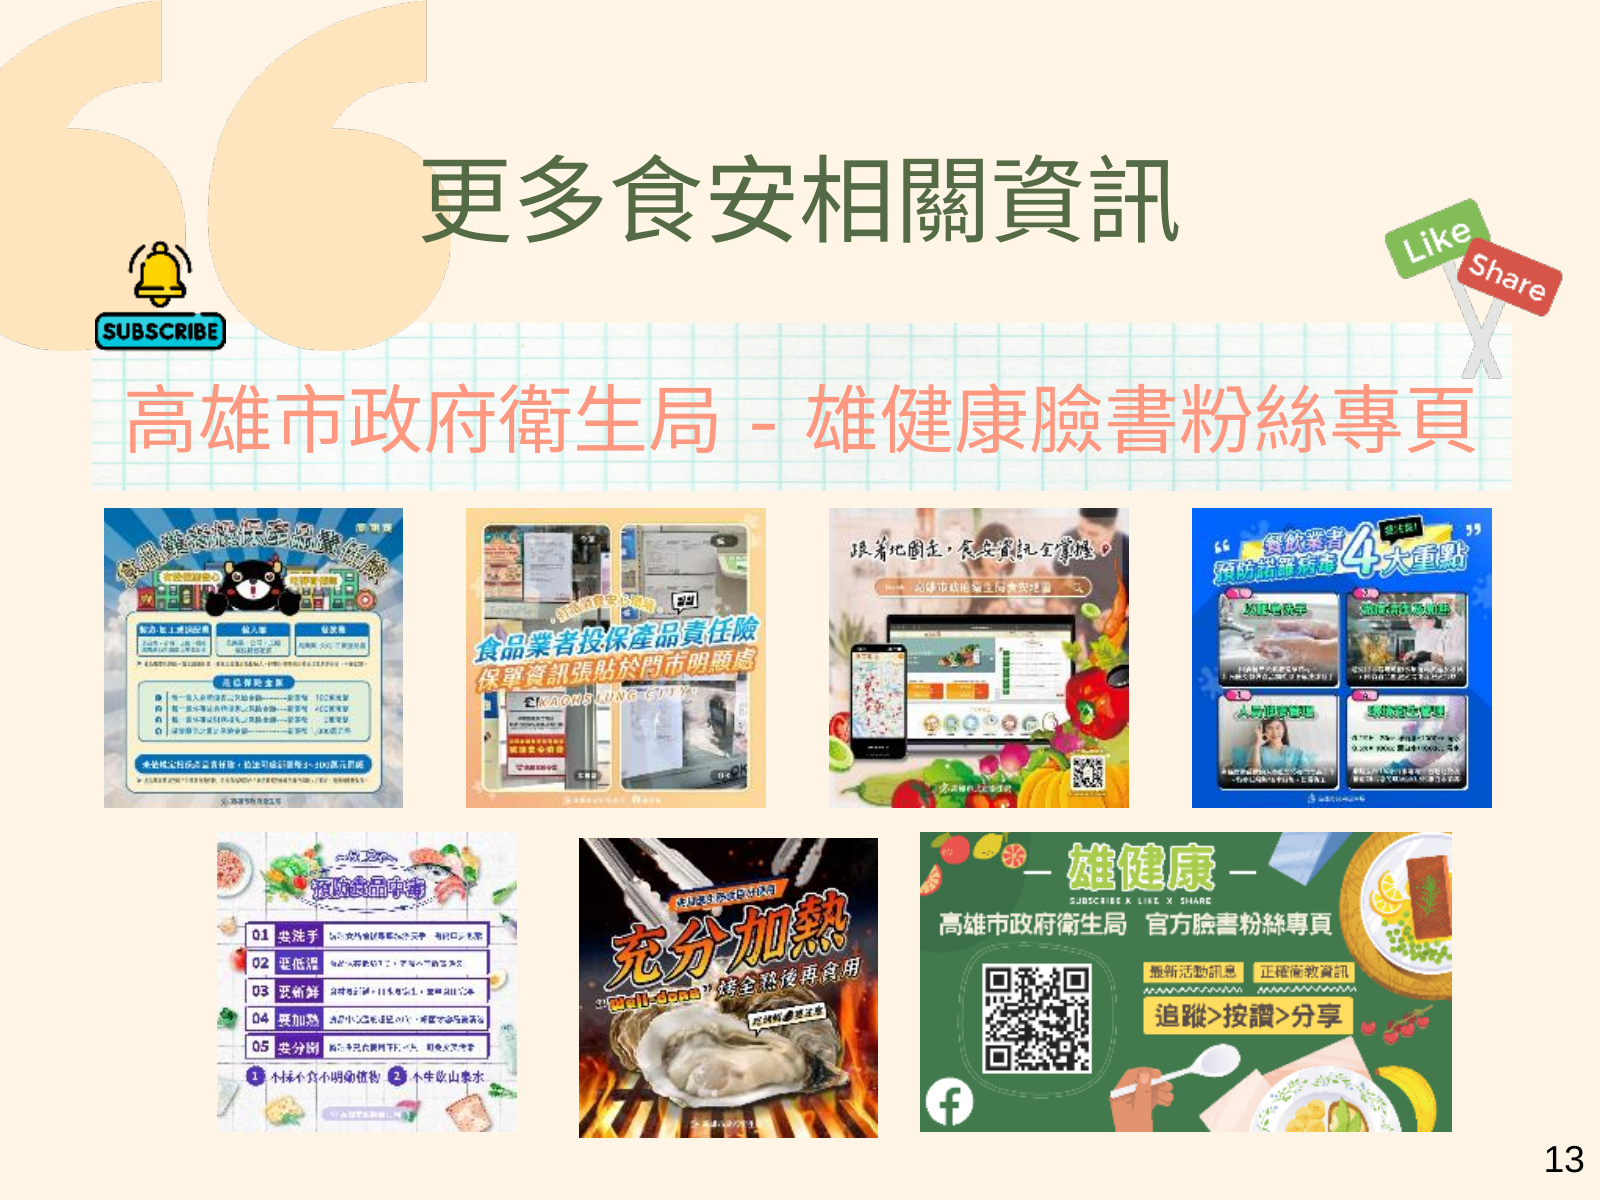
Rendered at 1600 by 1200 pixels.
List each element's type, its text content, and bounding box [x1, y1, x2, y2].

text_box [0, 0, 1381, 372]
picture [1192, 508, 1492, 808]
text_box <編號> [1250, 1127, 1600, 1188]
picture [1381, 196, 1567, 382]
picture [920, 832, 1452, 1132]
text_box [91, 463, 1512, 491]
picture [104, 508, 403, 808]
picture [466, 508, 766, 808]
text_box 高雄市政府衛生局-雄健康臉書粉絲專頁 [0, 372, 1600, 463]
picture [829, 508, 1129, 808]
text_box 更多食安相關資訊 [148, 140, 1452, 255]
picture [95, 231, 226, 361]
picture [579, 838, 878, 1138]
picture [217, 832, 517, 1132]
